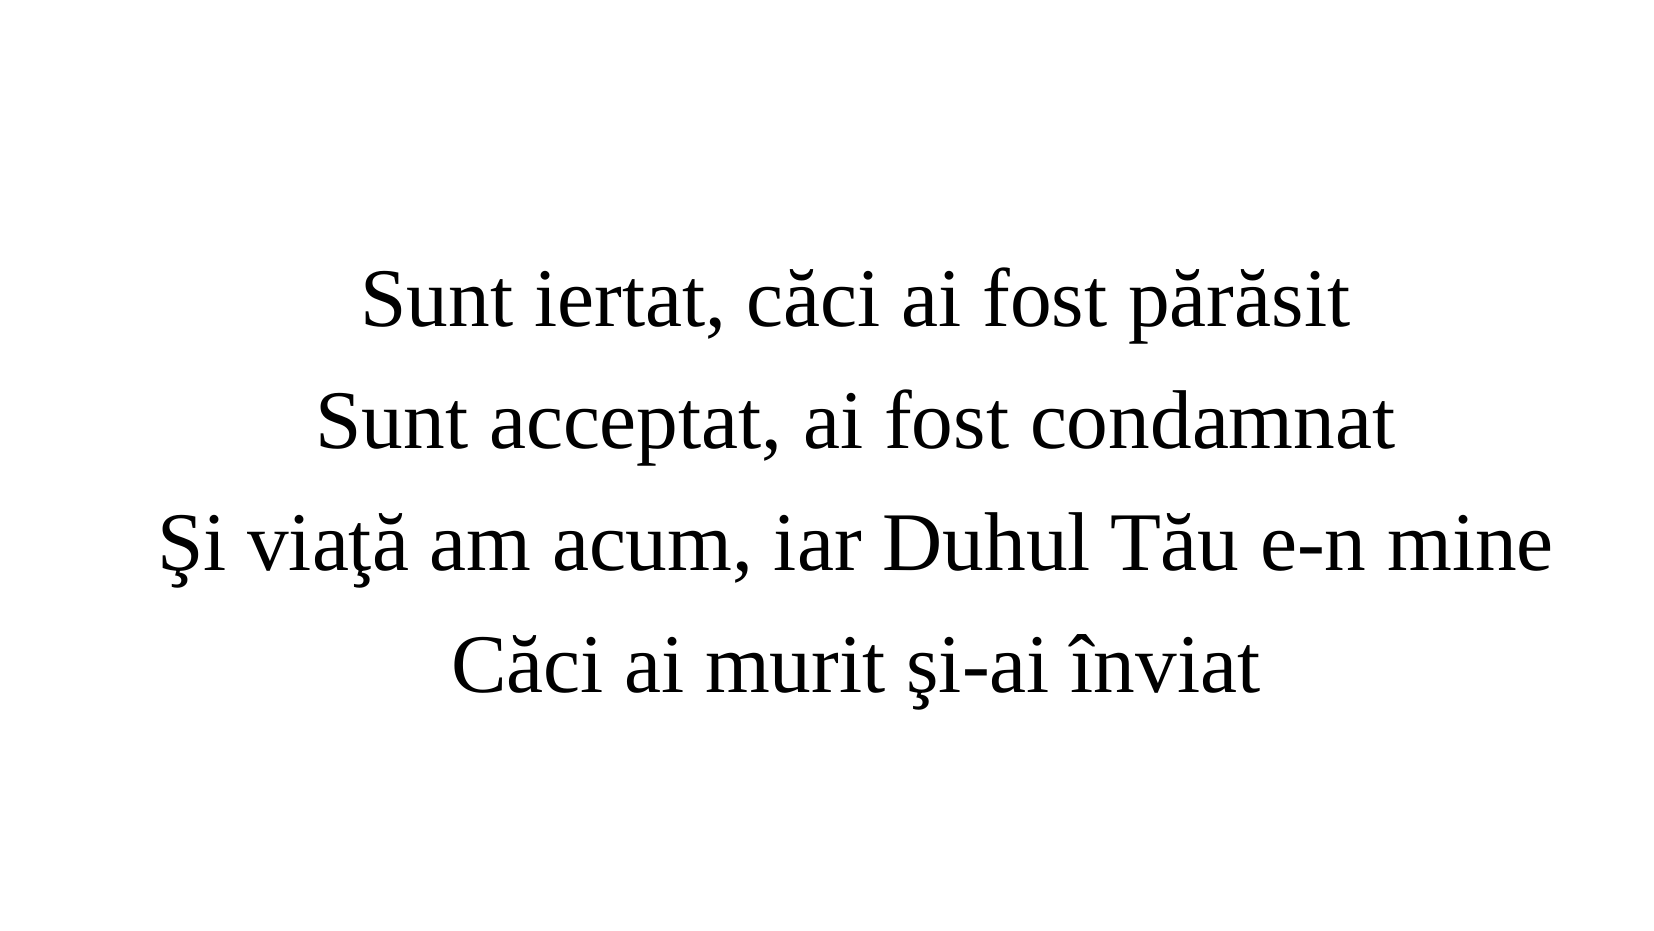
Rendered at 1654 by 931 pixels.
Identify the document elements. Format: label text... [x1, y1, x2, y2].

subtitle Sunt iertat, căci ai fost părăsit Sunt acceptat, ai fost condamnat Şi viaţă am acum, iar Duhul Tău e-n mine Căci ai murit şi-ai înviat [153, 239, 1560, 713]
